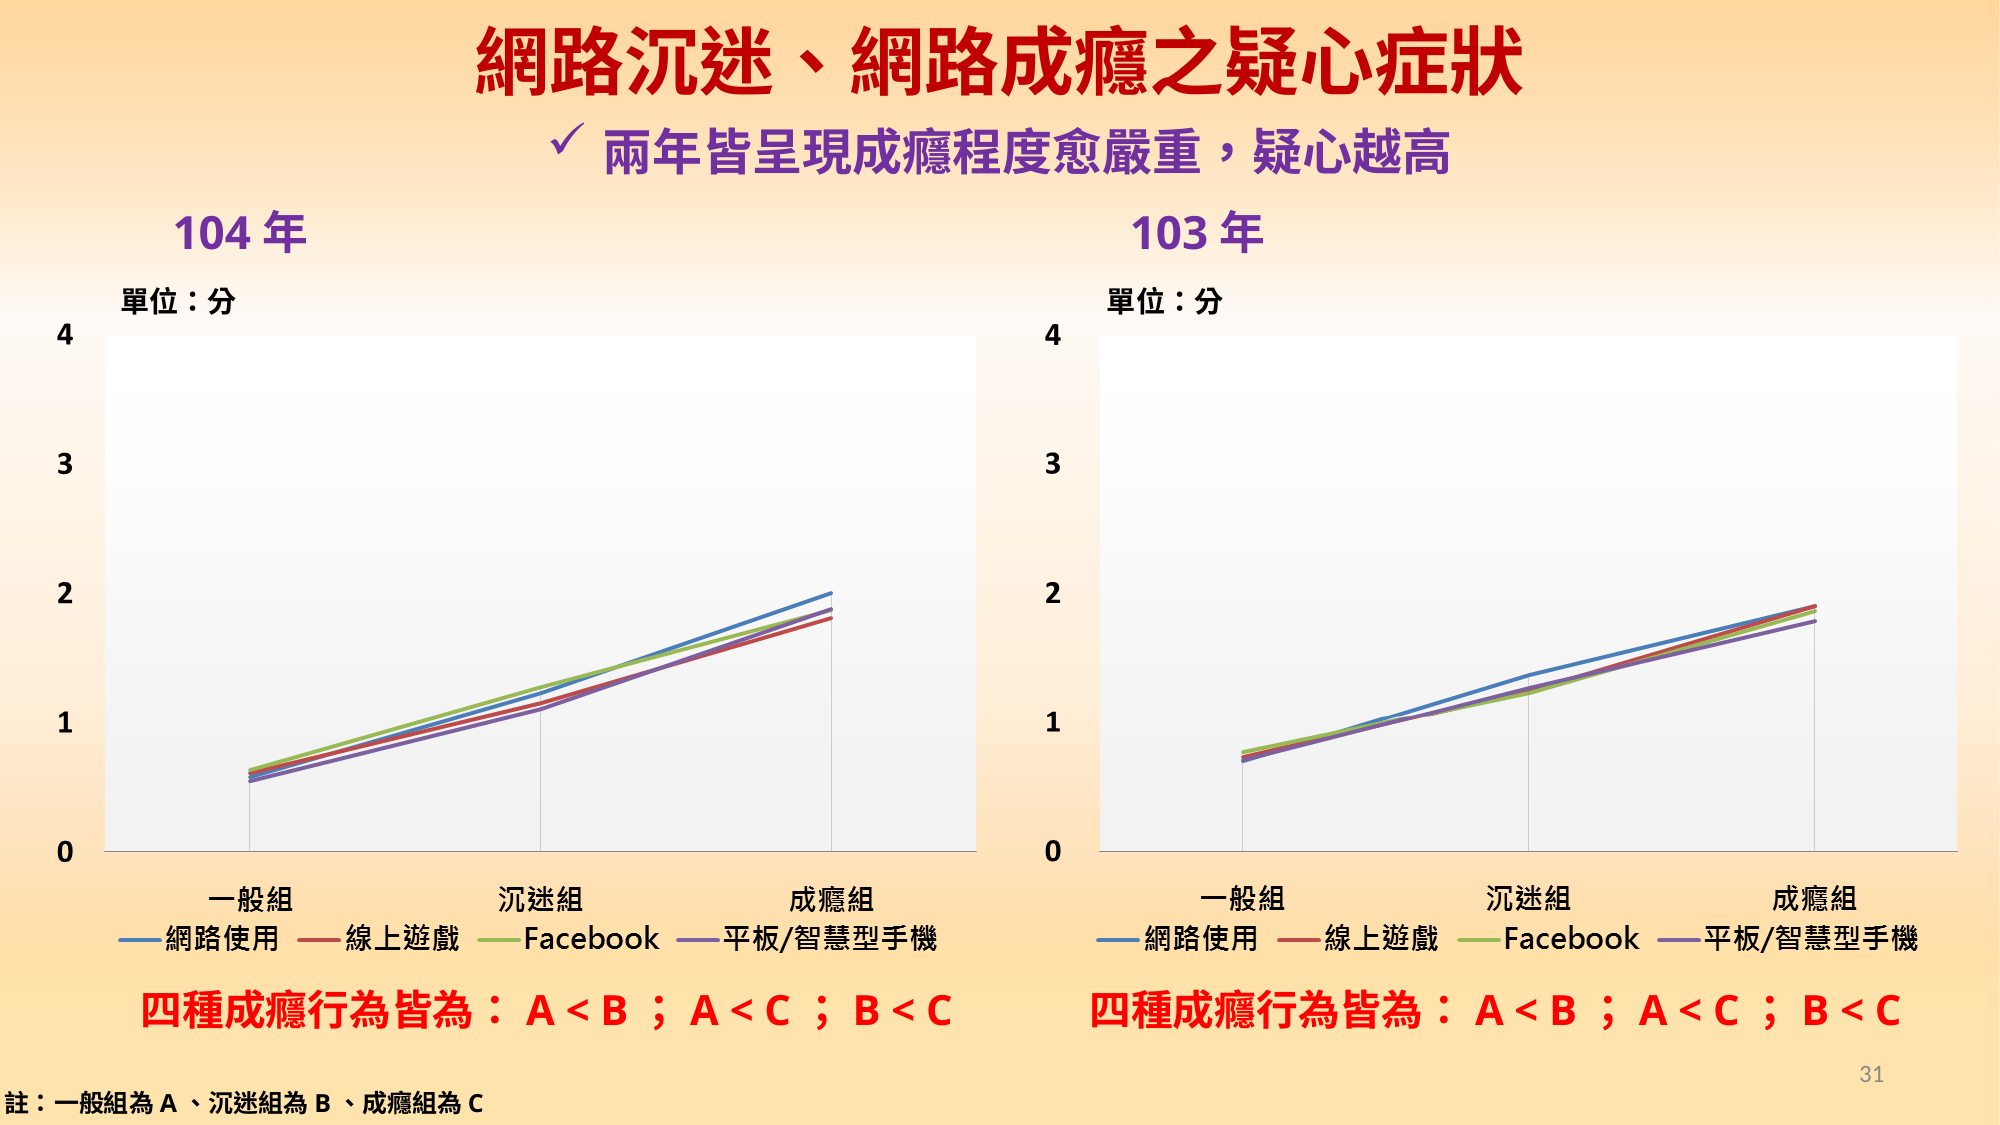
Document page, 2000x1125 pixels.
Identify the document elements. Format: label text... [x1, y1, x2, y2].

chart [1981, 188, 1990, 989]
text_box 註：一般組為A、沉迷組為B、成癮組為C [0, 1079, 499, 1125]
text_box 四種成癮行為皆為：A < B；A < C；B < C [125, 976, 1032, 1041]
picture [1009, 177, 1988, 986]
title 網路沉迷、網路成癮之疑心症狀 [0, 0, 2000, 90]
text_box 四種成癮行為皆為：A < B；A < C；B < C [1074, 986, 1981, 1041]
text_box 兩年皆呈現成癮程度愈嚴重，疑心越高 [0, 90, 2000, 188]
picture [0, 183, 2000, 1125]
slide_number <編號> [1433, 1042, 1900, 1103]
